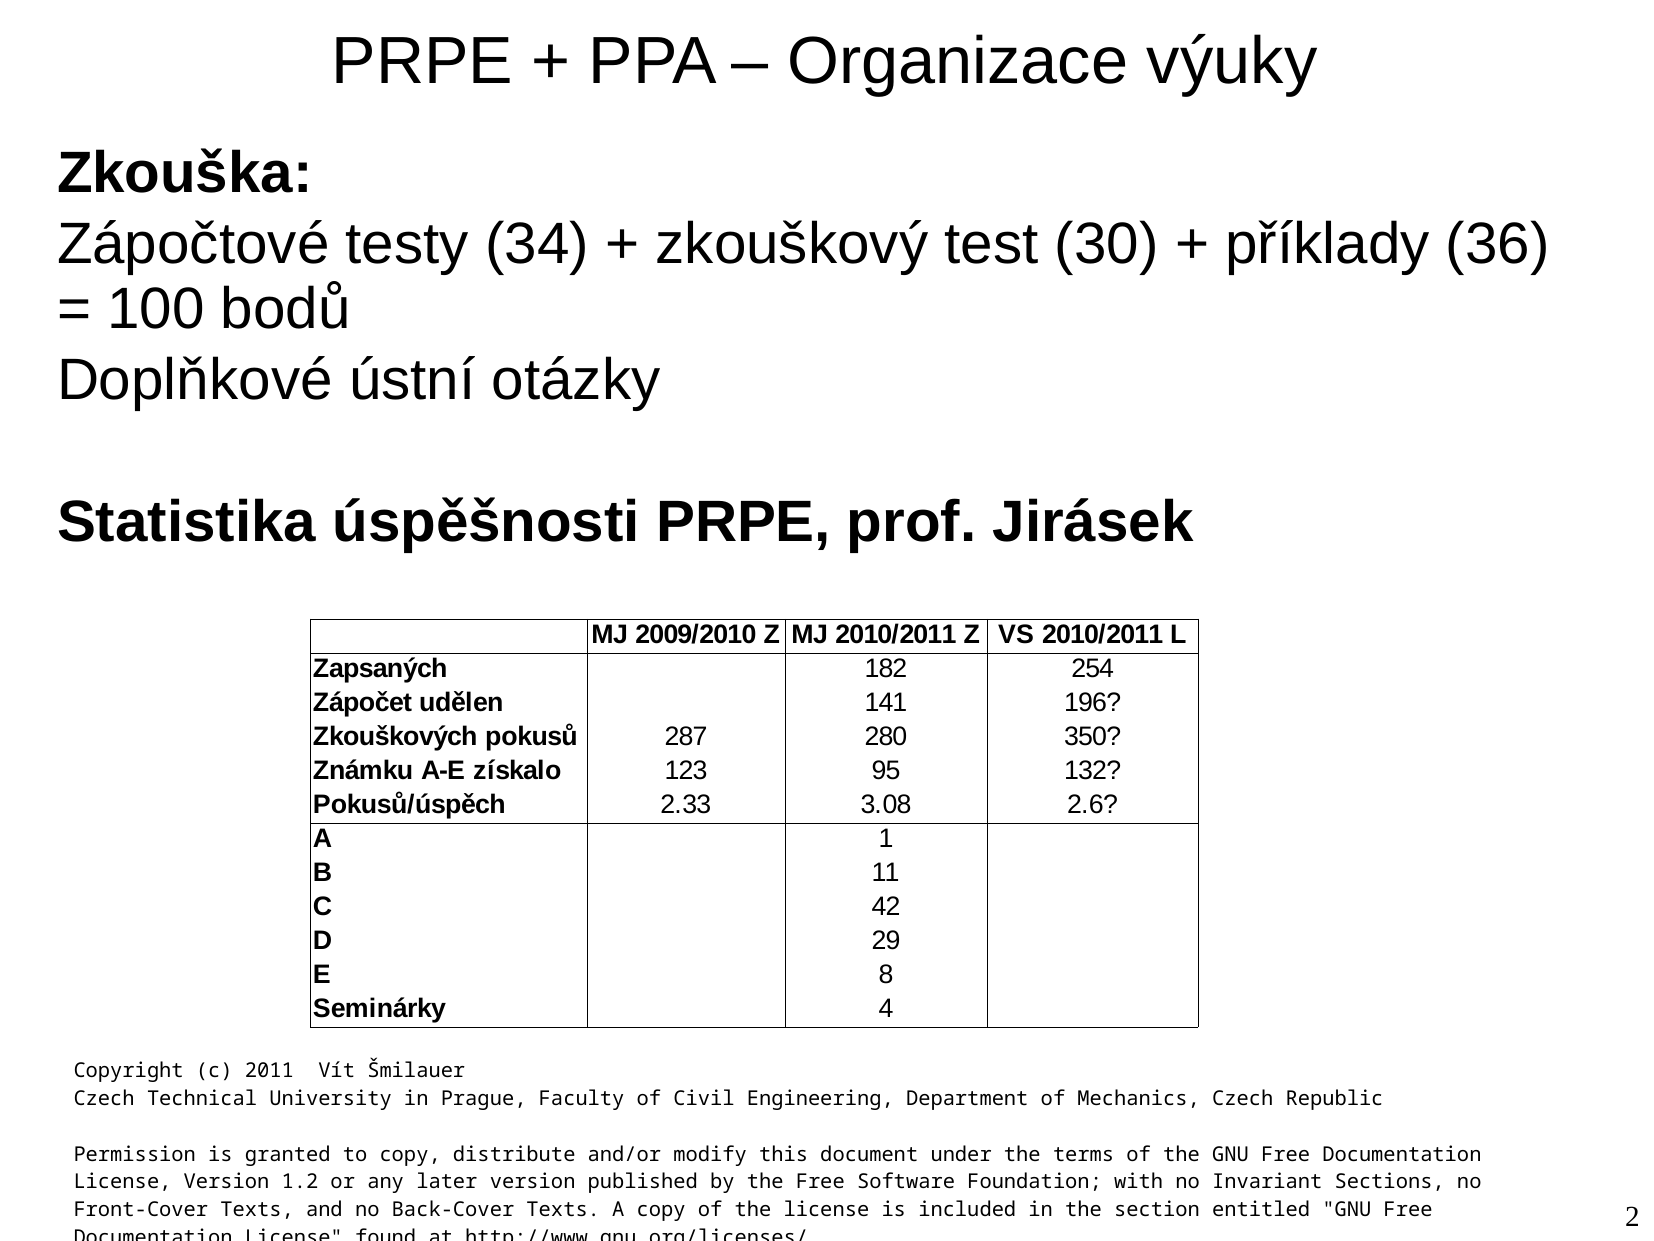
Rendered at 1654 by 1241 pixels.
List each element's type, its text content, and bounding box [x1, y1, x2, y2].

text_box Copyright (c) 2011 Vít Šmilauer Czech Technical University in Prague, Faculty of Civil Engineering, Department of Mechanics, Czech Republic Permission is granted to copy, distribute and/or modify this document under the terms of the GNU Free Documentation License, Version 1.2 or any later version published by the Free Software Foundation; with no Invariant Sections, no Front-Cover Texts, and no Back-Cover Texts. A copy of the license is included in the section entitled "GNU Free Documentation License" found at http://www.gnu.org/licenses/ [58, 1048, 1535, 1241]
chart [310, 618, 1201, 1031]
title PRPE + PPA – Organizace výuky [37, 8, 1613, 113]
list Zkouška: Zápočtové testy (34) + zkouškový test (30) + příklady (36) = 100 bodů Doplňkové ústní otázky Statistika úspěšnosti PRPE, prof. Jirásek [57, 140, 1589, 1213]
